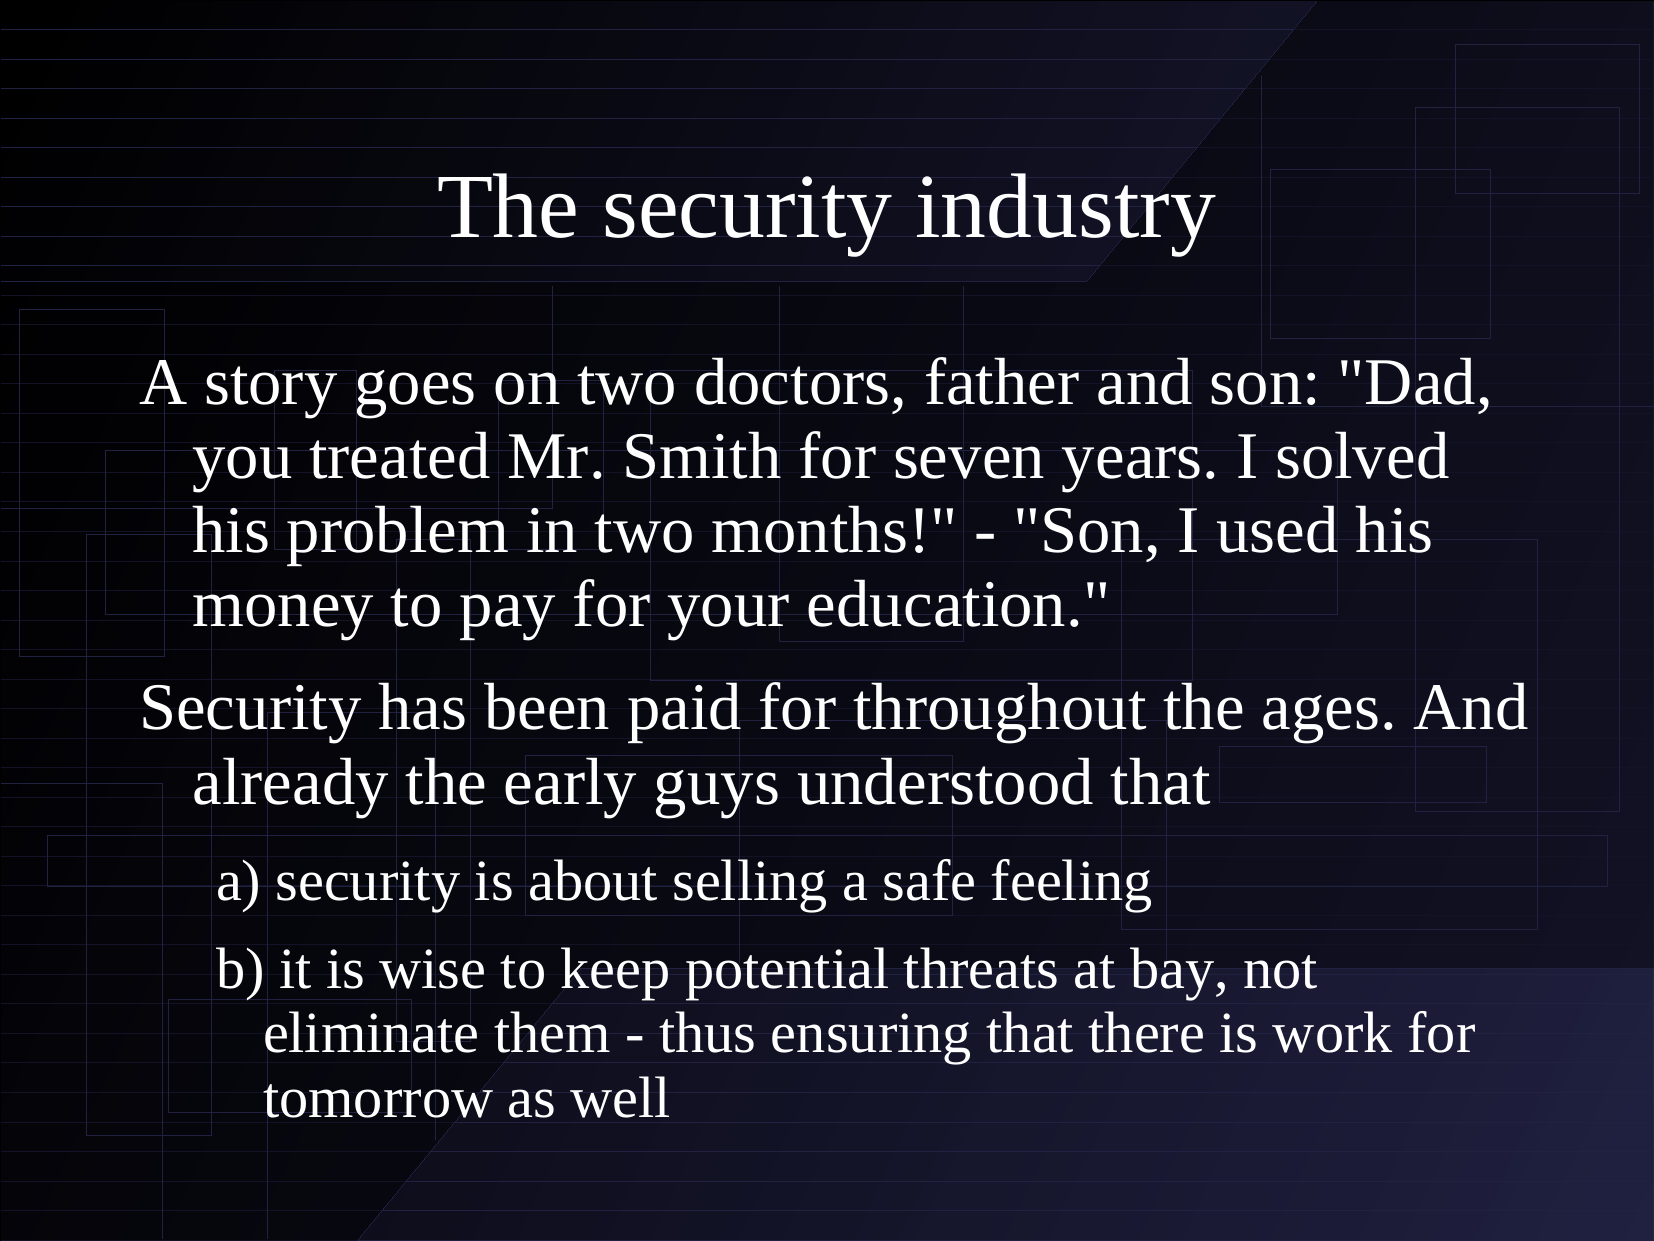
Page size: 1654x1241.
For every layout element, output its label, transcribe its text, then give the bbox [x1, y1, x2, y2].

list A story goes on two doctors, father and son: "Dad, you treated Mr. Smith for seven years. I solved his problem in two months!" - "Son, I used his money to pay for your education." Security has been paid for throughout the ages. And already the early guys understood that a) security is about selling a safe feeling b) it is wise to keep potential threats at bay, not eliminate them - thus ensuring that there is work for tomorrow as well [121, 344, 1534, 1131]
title The security industry [121, 102, 1534, 311]
